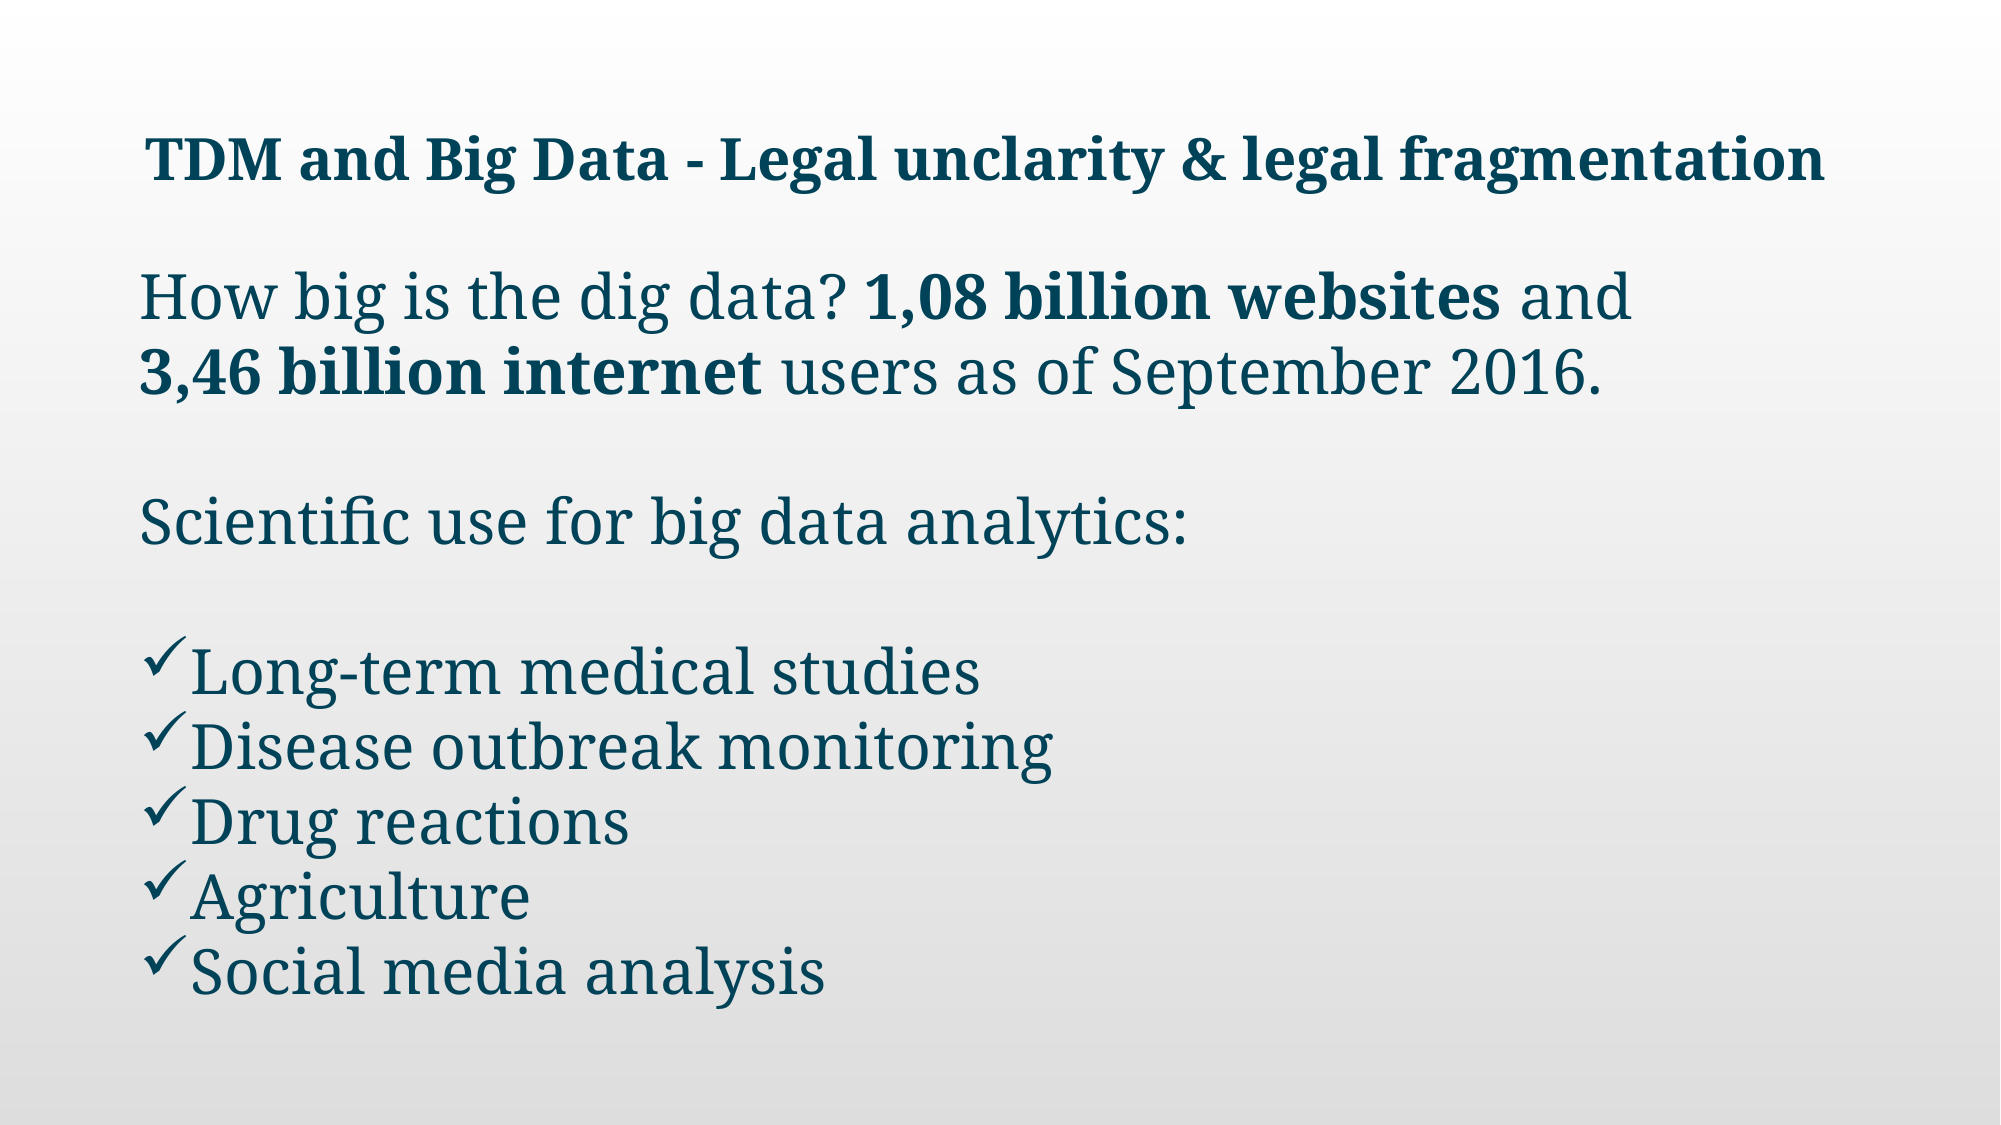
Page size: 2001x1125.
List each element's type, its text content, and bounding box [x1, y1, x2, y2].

title TDM and Big Data - Legal unclarity & legal fragmentation [130, 114, 1957, 245]
text_box How big is the dig data? 1,08 billion websites and 3,46 billion internet users as of September 2016. Scientific use for big data analytics: Long-term medical studies Disease outbreak monitoring Drug reactions Agriculture Social media analysis [124, 249, 1944, 409]
